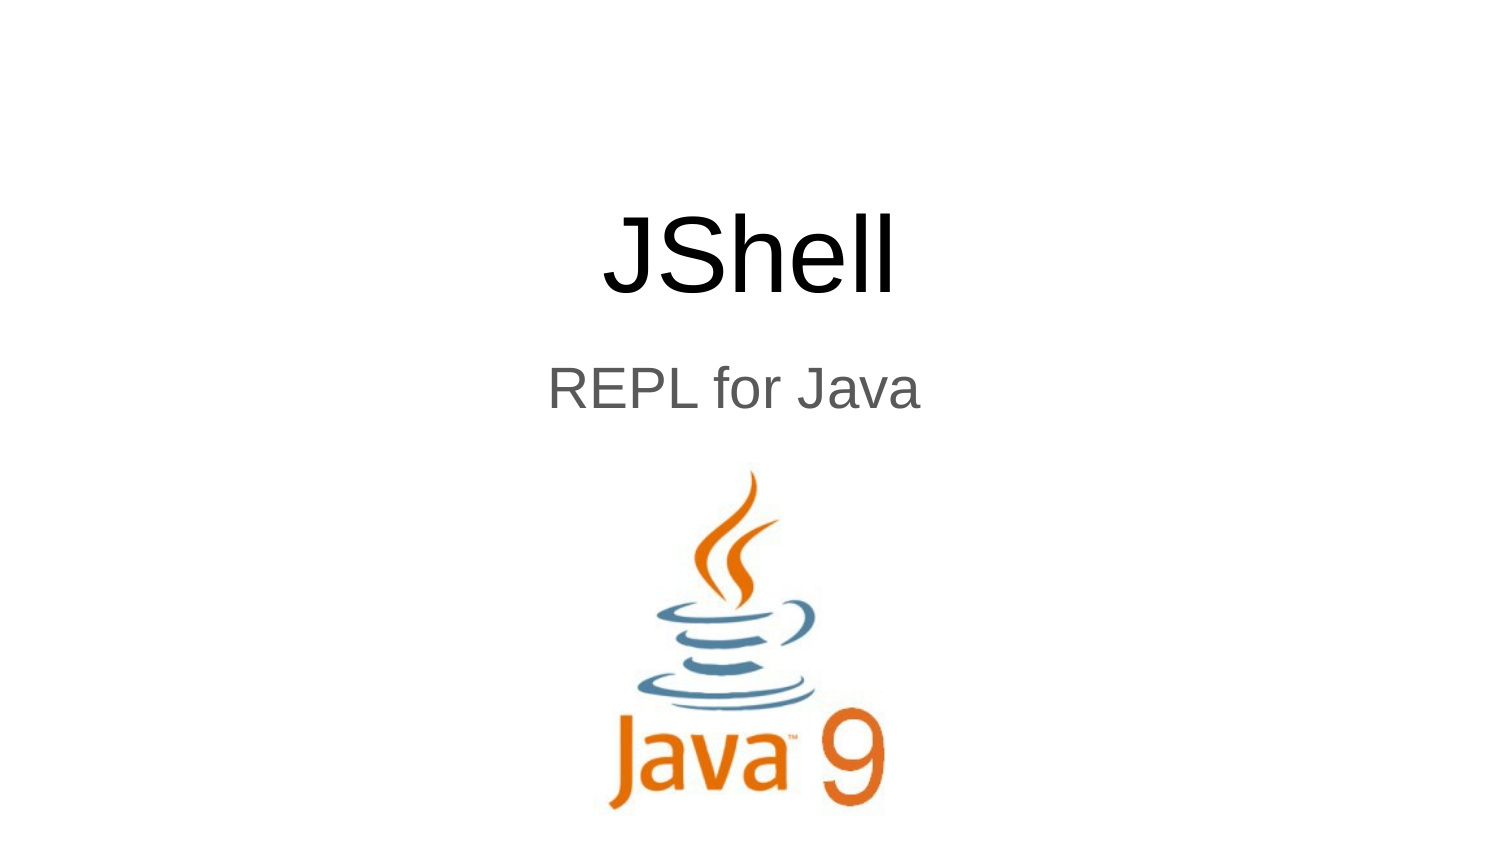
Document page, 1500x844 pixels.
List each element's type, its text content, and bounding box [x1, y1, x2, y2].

picture [552, 442, 917, 831]
title JShell [51, 122, 1449, 459]
subtitle REPL for Java [35, 335, 1434, 466]
